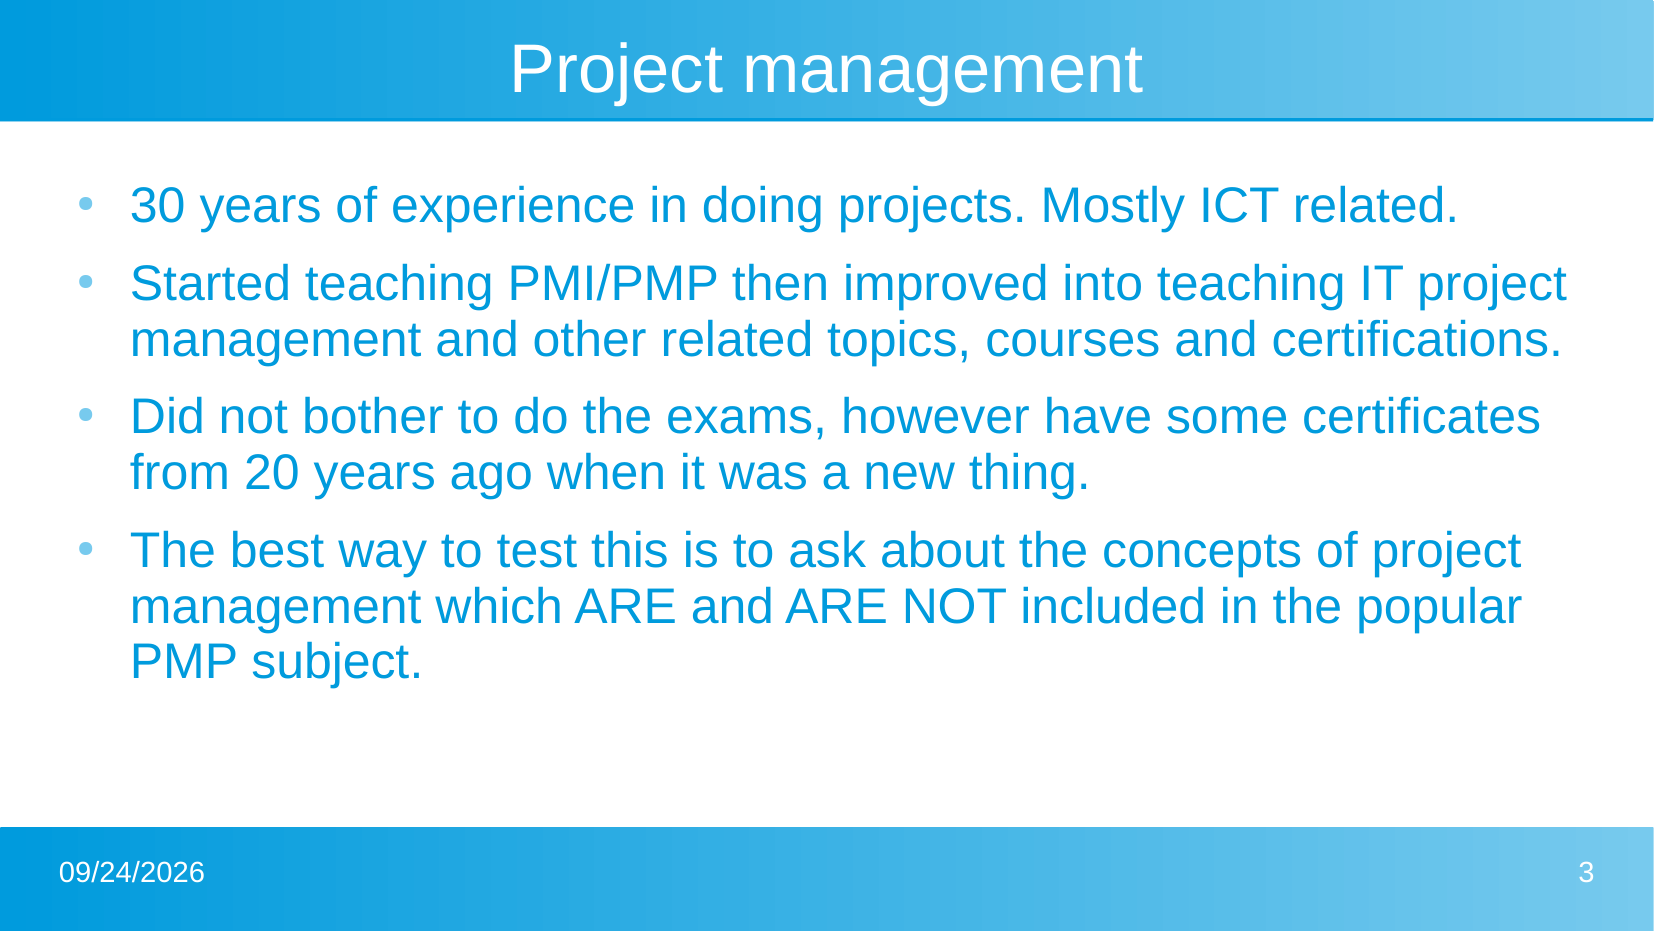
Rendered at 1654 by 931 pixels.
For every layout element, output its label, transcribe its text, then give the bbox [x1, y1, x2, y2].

list 30 years of experience in doing projects. Mostly ICT related. Started teaching PMI/PMP then improved into teaching IT project management and other related topics, courses and certifications. Did not bother to do the exams, however have some certificates from 20 years ago when it was a new thing. The best way to test this is to ask about the concepts of project management which ARE and ARE NOT included in the popular PMP subject. [59, 177, 1595, 768]
title Project management [59, 29, 1595, 108]
